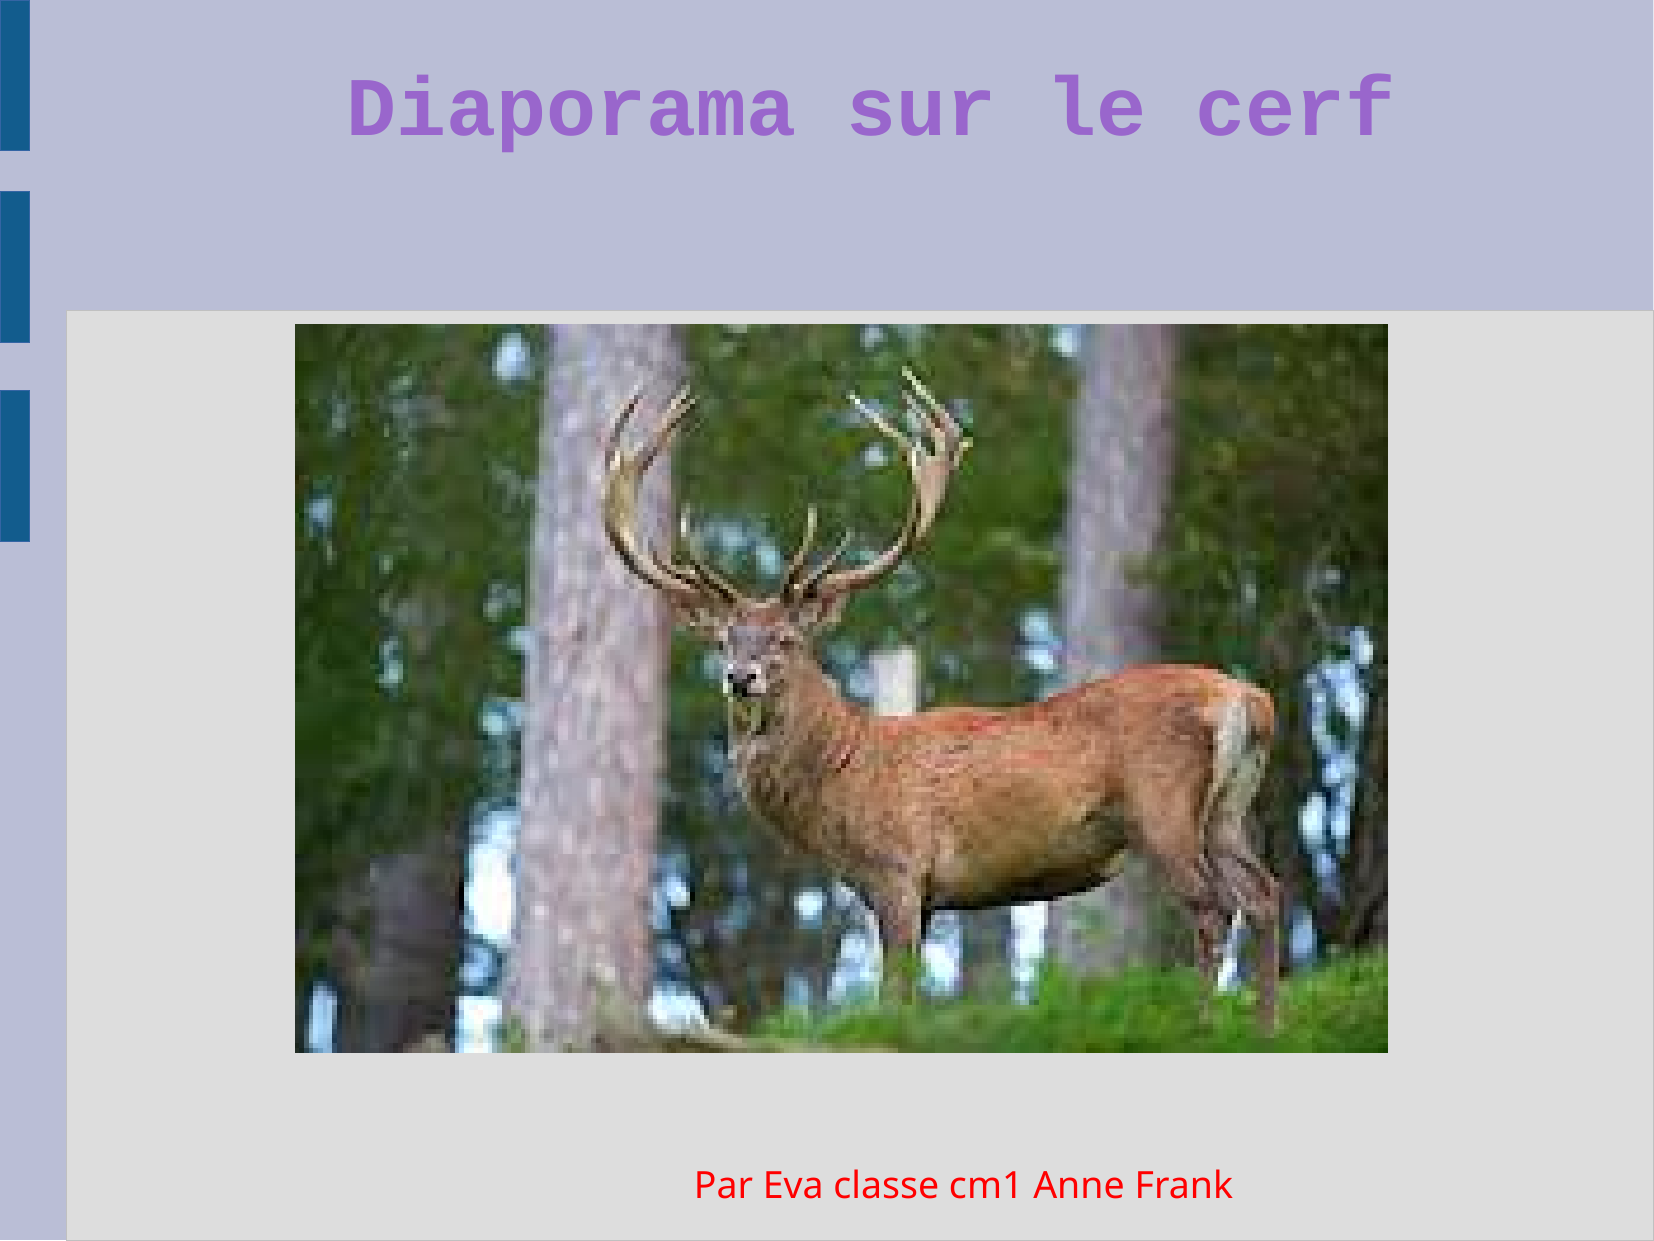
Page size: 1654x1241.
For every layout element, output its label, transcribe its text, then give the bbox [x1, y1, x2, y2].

text_box Par Eva classe cm1 Anne Frank [679, 1151, 1477, 1219]
text_box Diaporama sur le cerf [147, 59, 1595, 169]
picture [295, 324, 1388, 1053]
